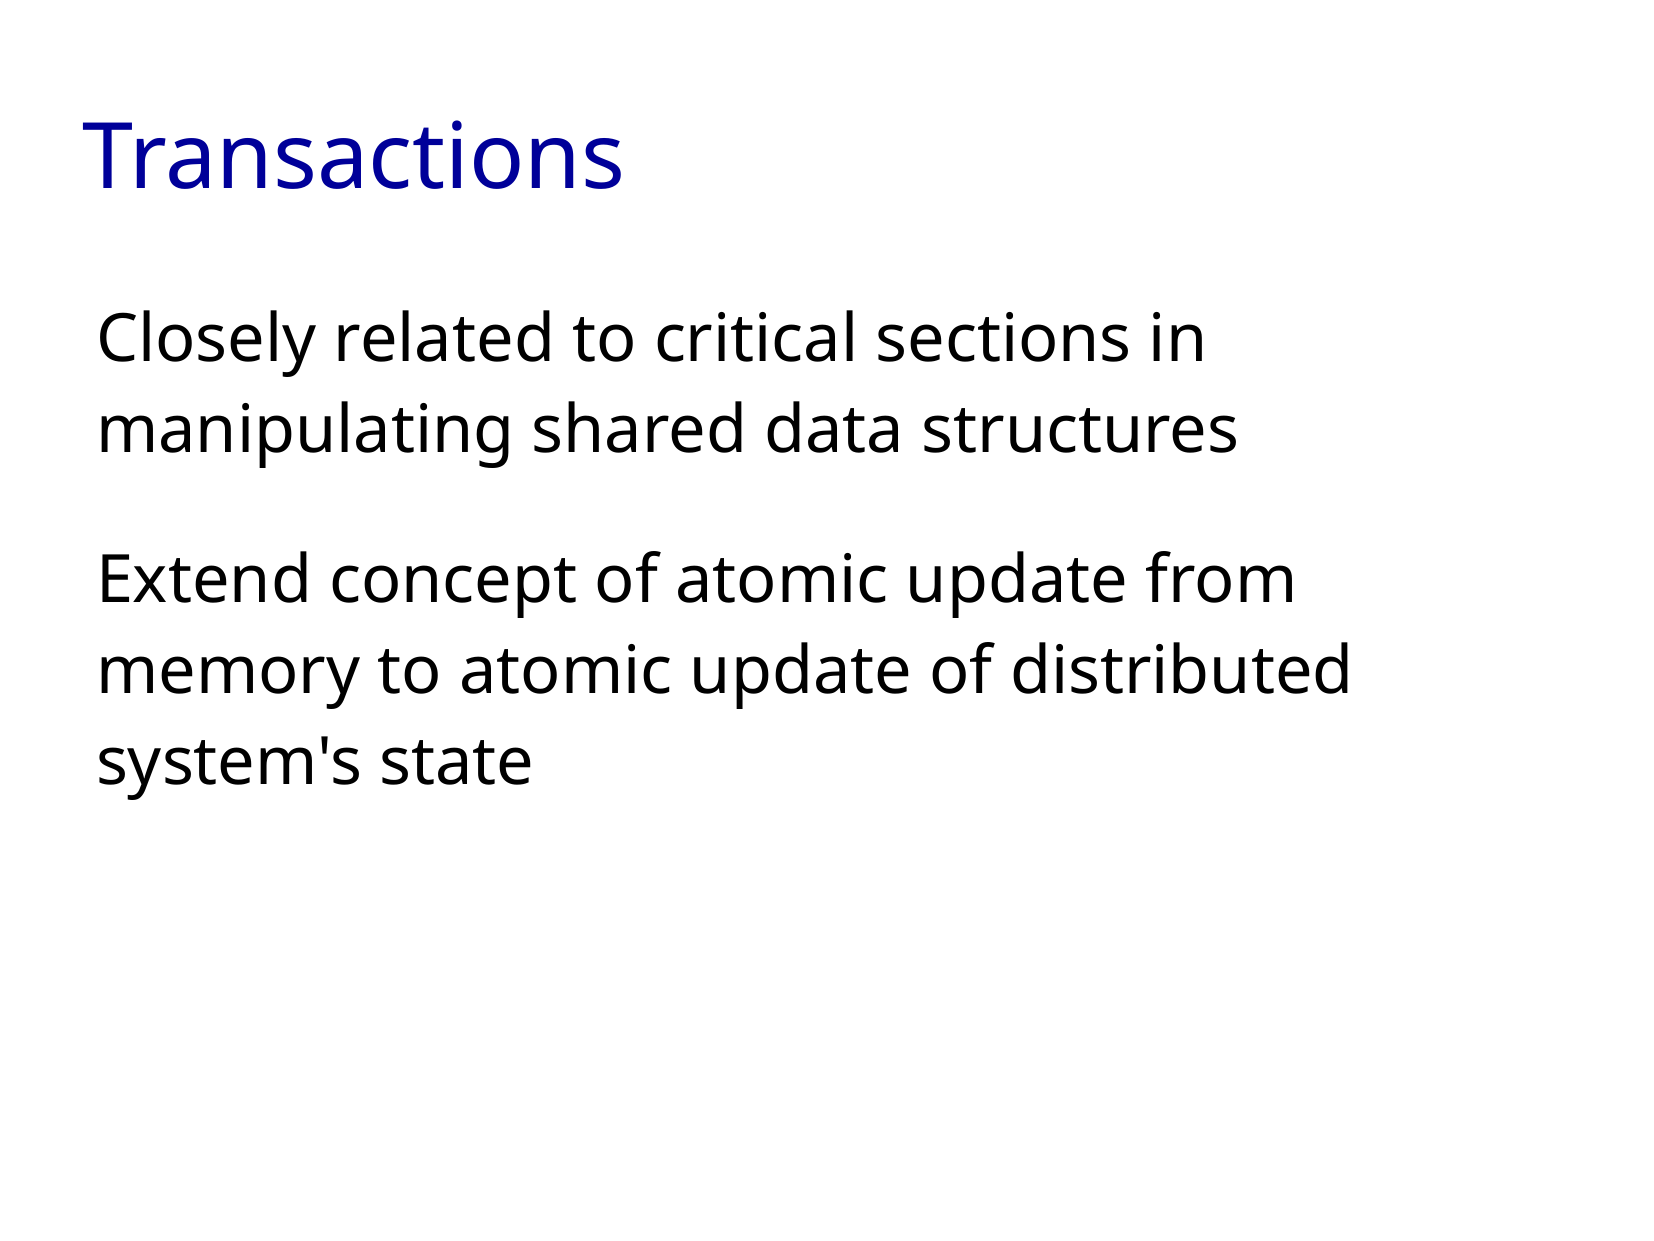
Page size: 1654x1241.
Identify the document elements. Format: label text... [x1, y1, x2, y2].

title Transactions [82, 49, 1571, 257]
list Closely related to critical sections in manipulating shared data structures Extend concept of atomic update from memory to atomic update of distributed system's state [60, 290, 1571, 1096]
